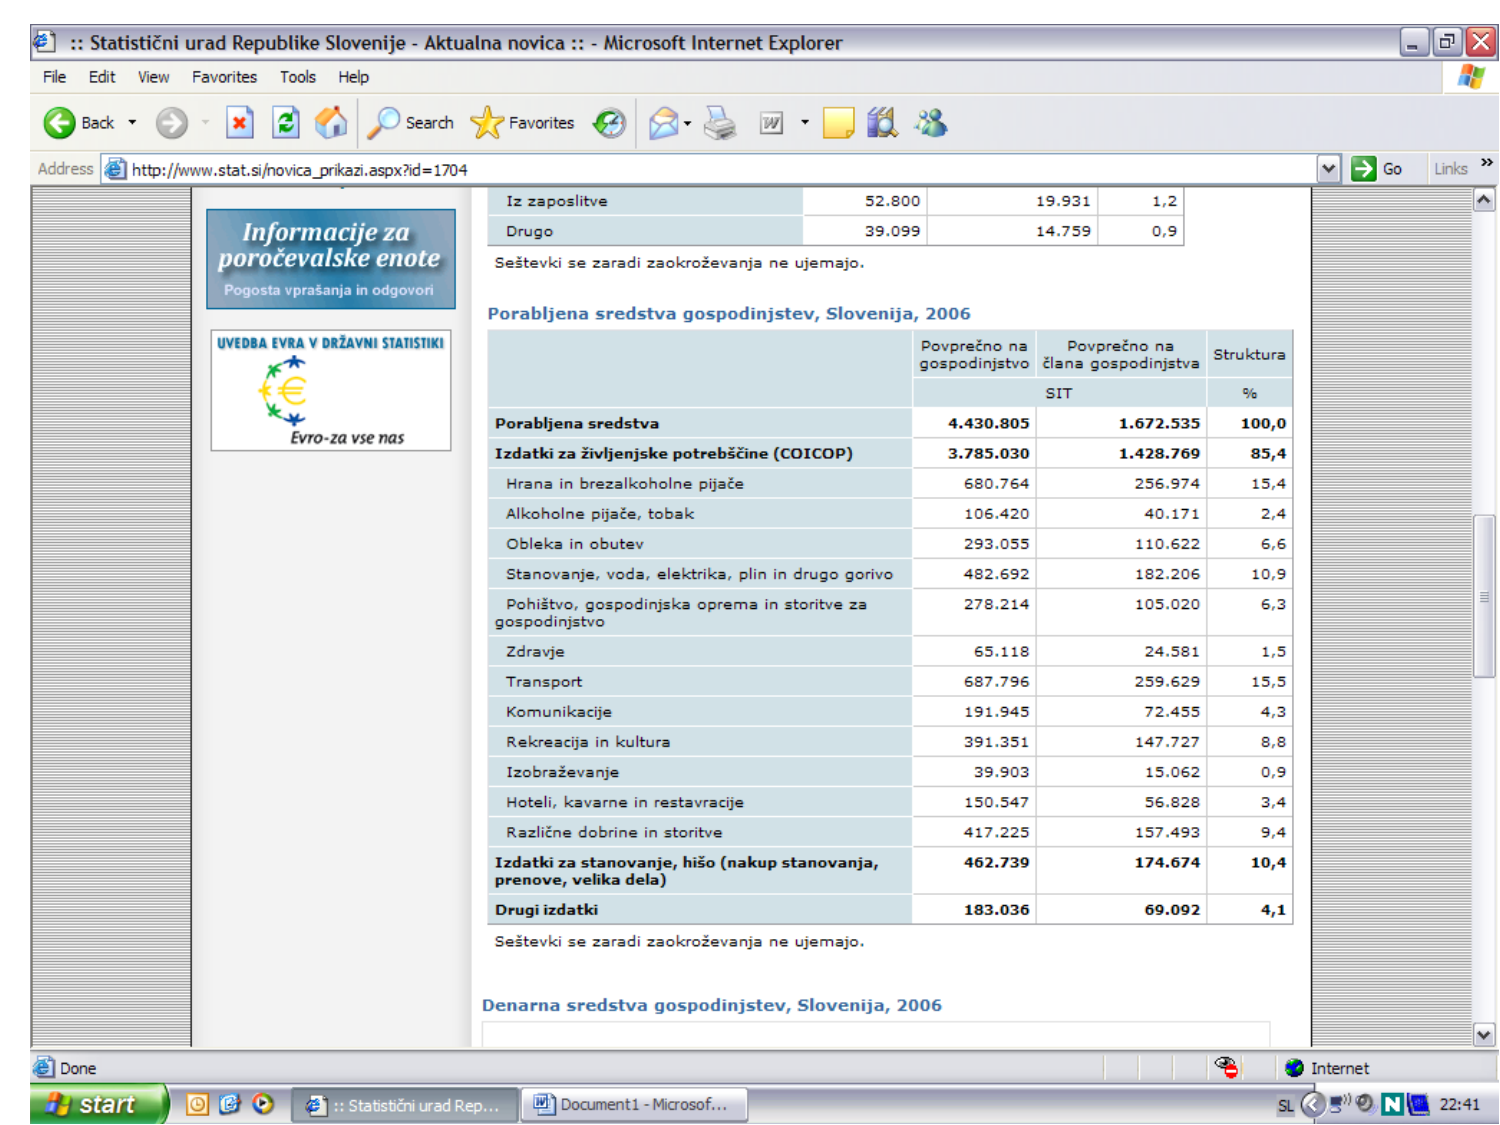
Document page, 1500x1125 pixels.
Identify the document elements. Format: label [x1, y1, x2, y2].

chart [29, 23, 1500, 1124]
